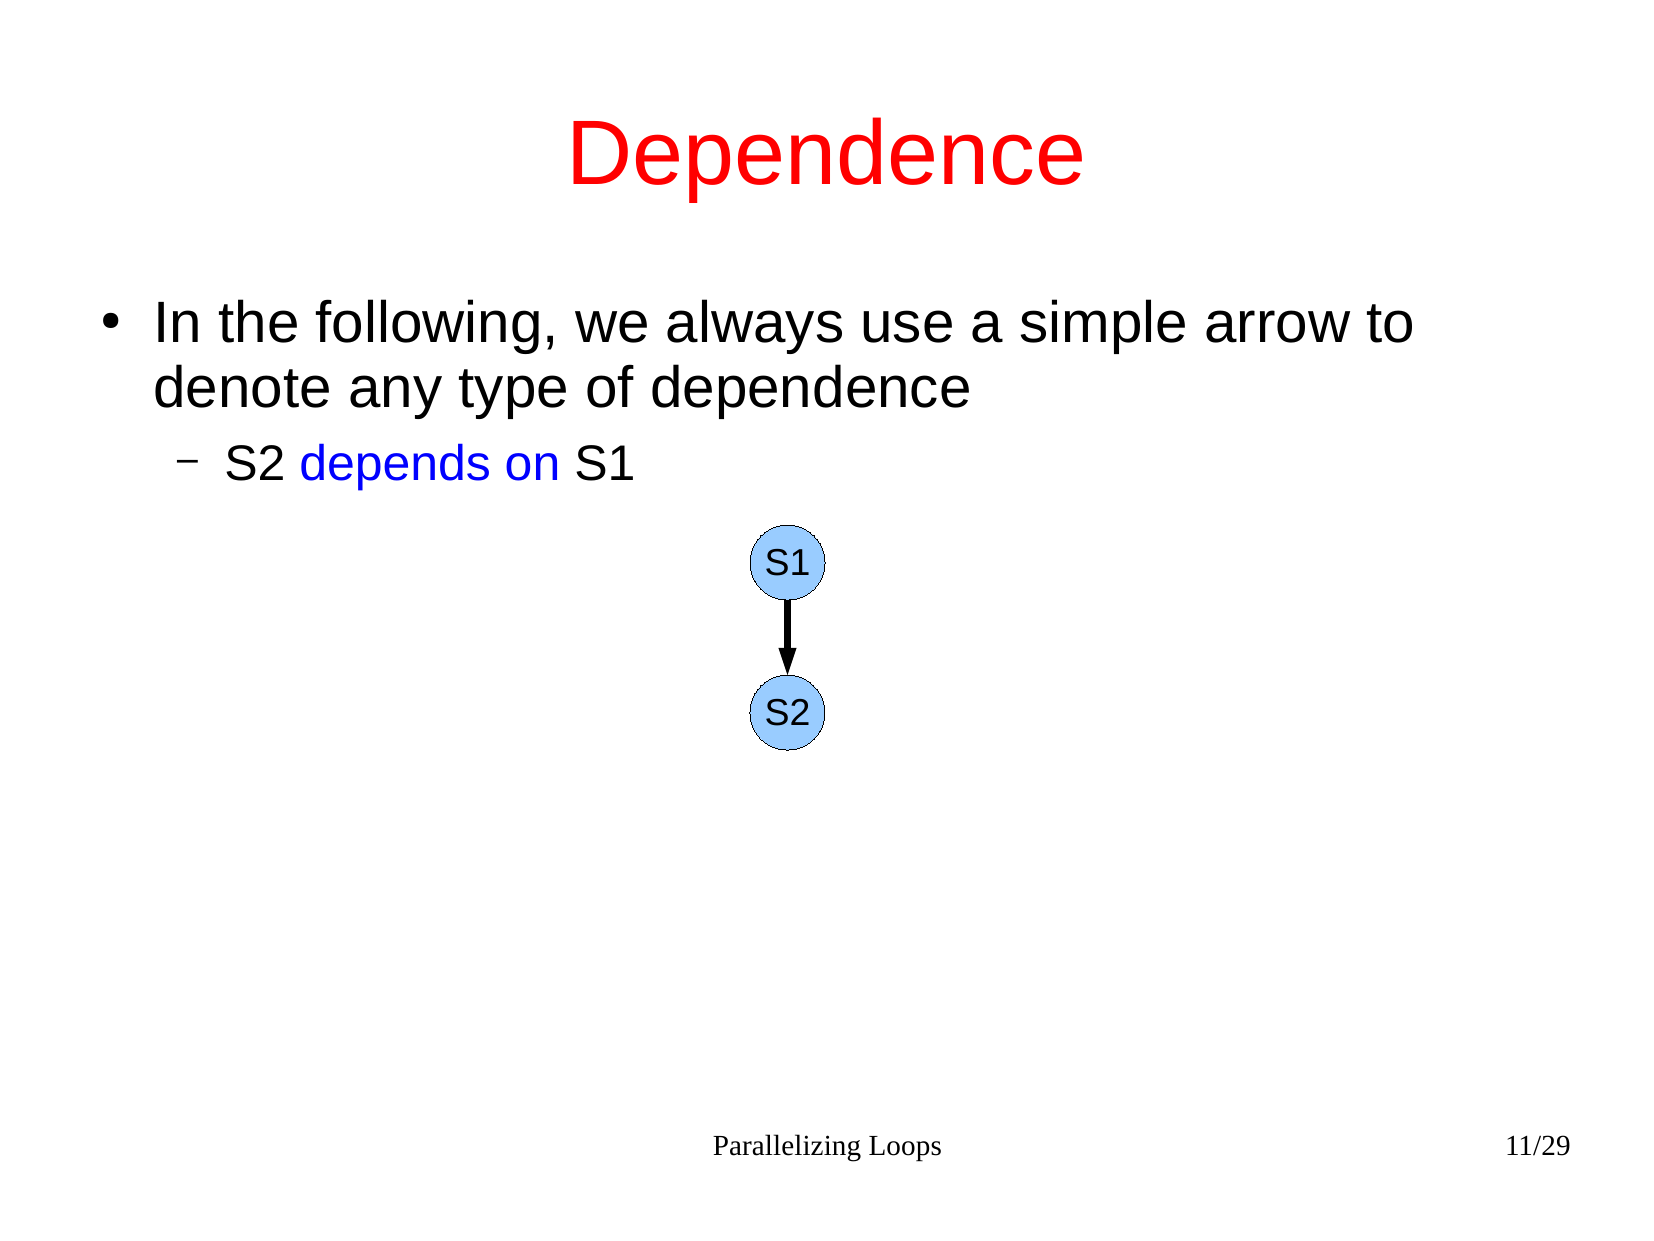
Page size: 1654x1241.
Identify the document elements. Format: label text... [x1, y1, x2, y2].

text_box S2 [749, 675, 825, 751]
text_box S1 [750, 525, 826, 600]
list In the following, we always use a simple arrow to denote any type of dependence S2 depends on S1 [82, 290, 1571, 1109]
title Dependence [82, 49, 1571, 257]
